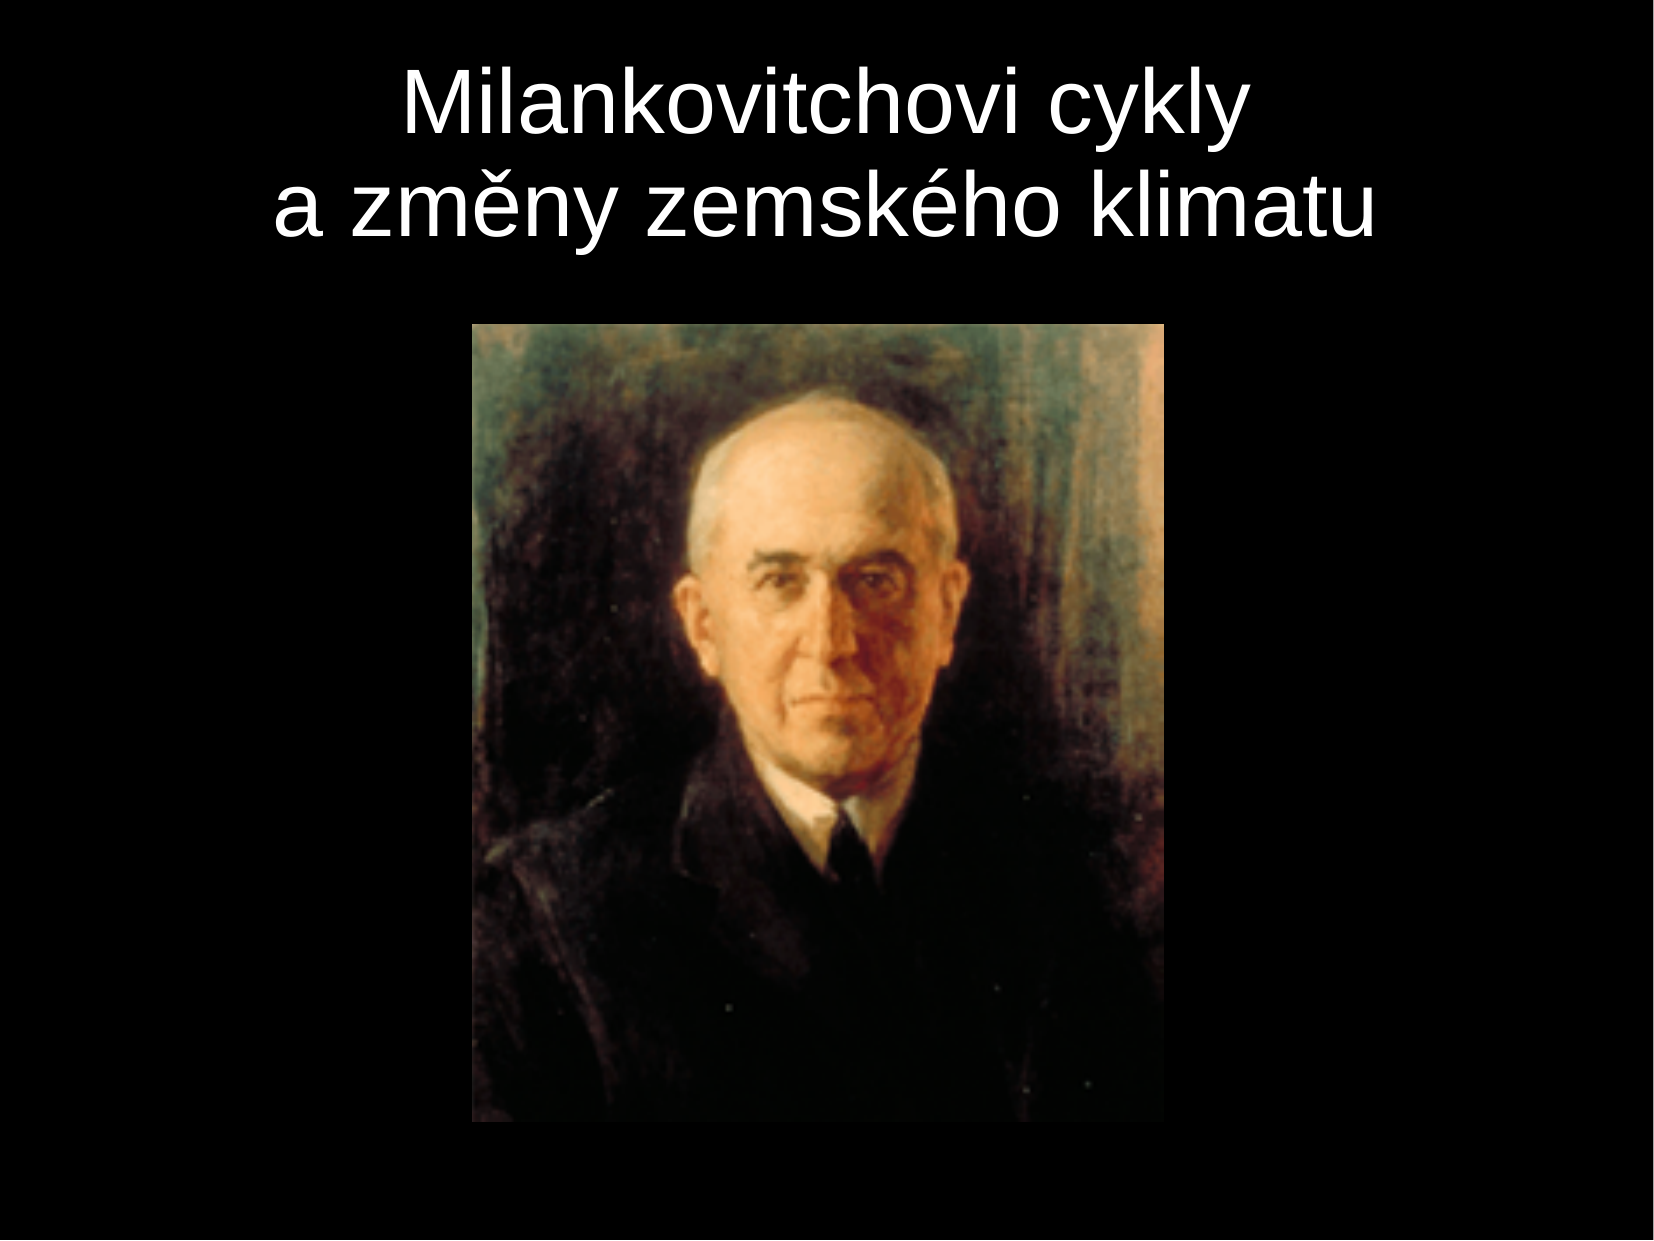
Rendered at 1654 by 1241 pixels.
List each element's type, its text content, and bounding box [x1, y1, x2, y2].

picture [472, 324, 1164, 1123]
title Milankovitchovi cykly a změny zemského klimatu [82, 39, 1571, 267]
